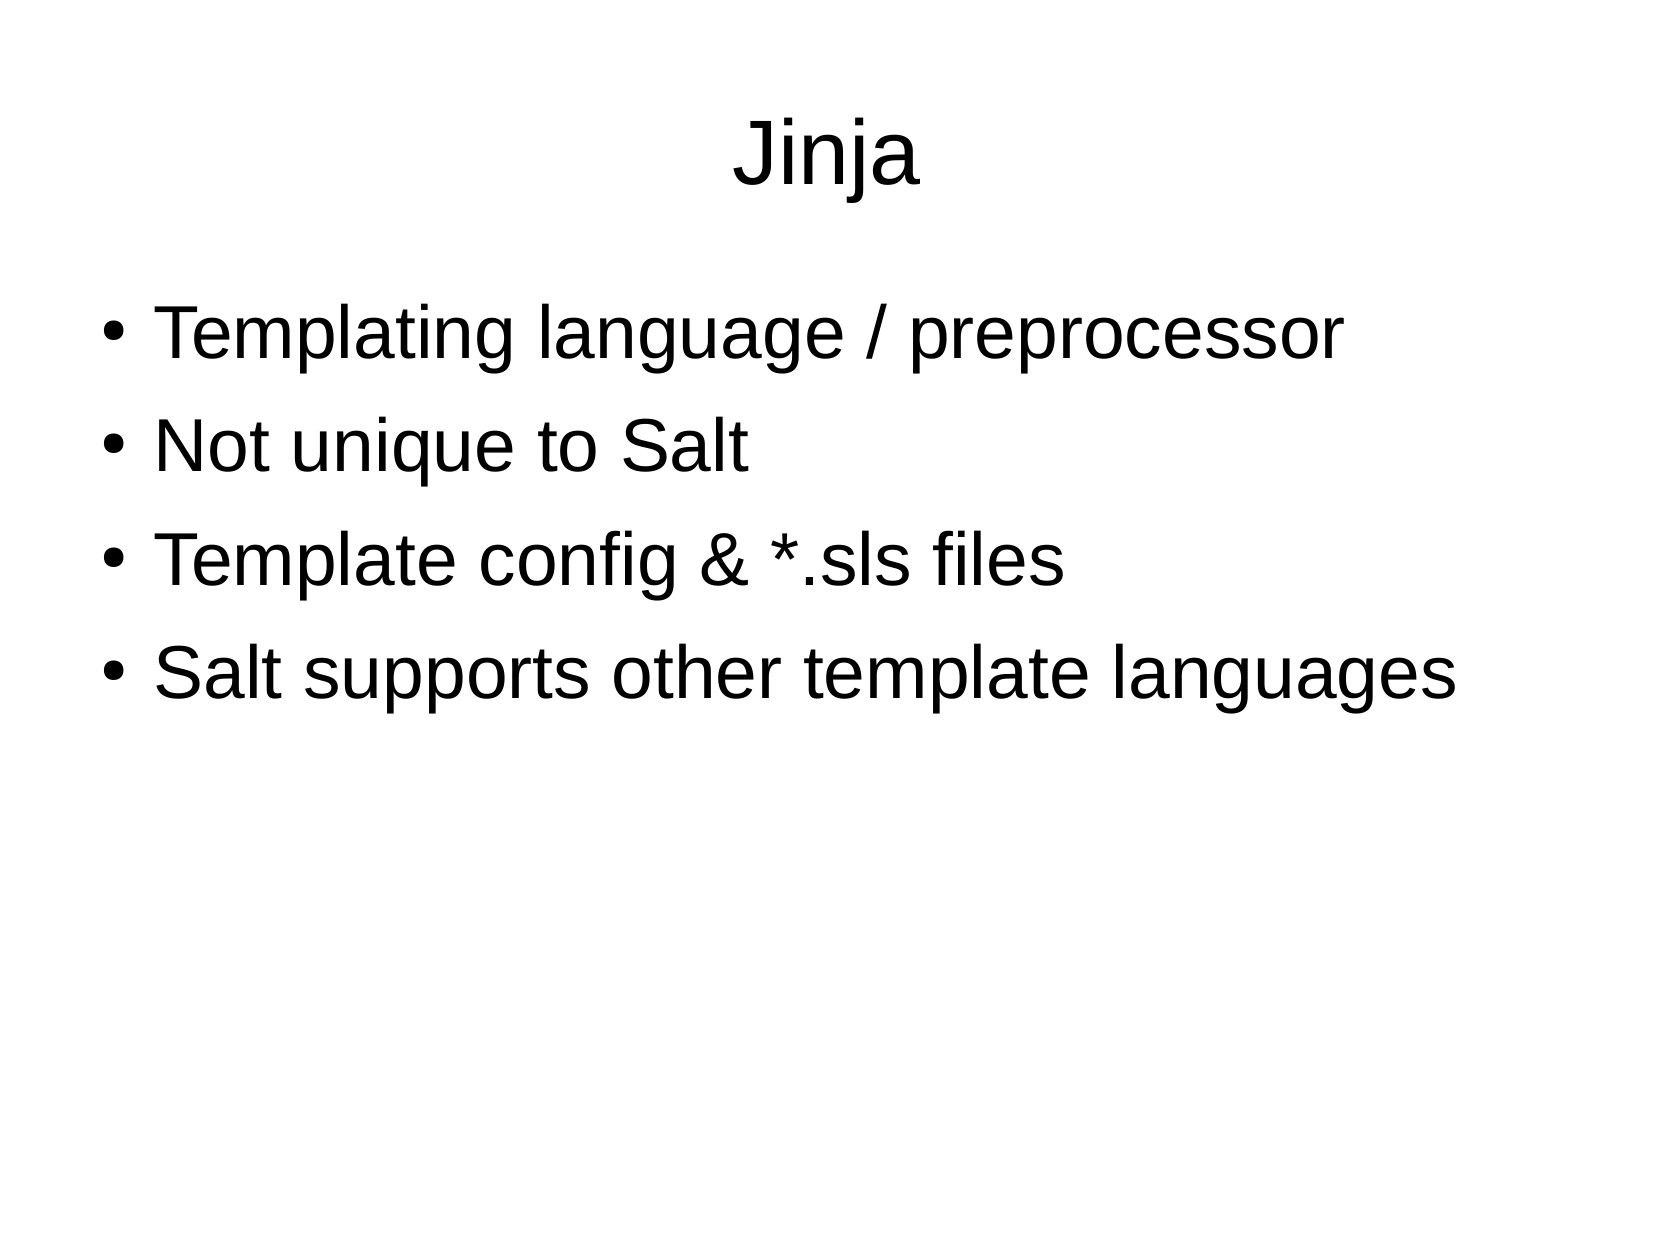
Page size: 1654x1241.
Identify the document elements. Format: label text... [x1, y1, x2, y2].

title Jinja [82, 49, 1571, 257]
list Templating language / preprocessor Not unique to Salt Template config & *.sls files Salt supports other template languages [82, 290, 1571, 1010]
